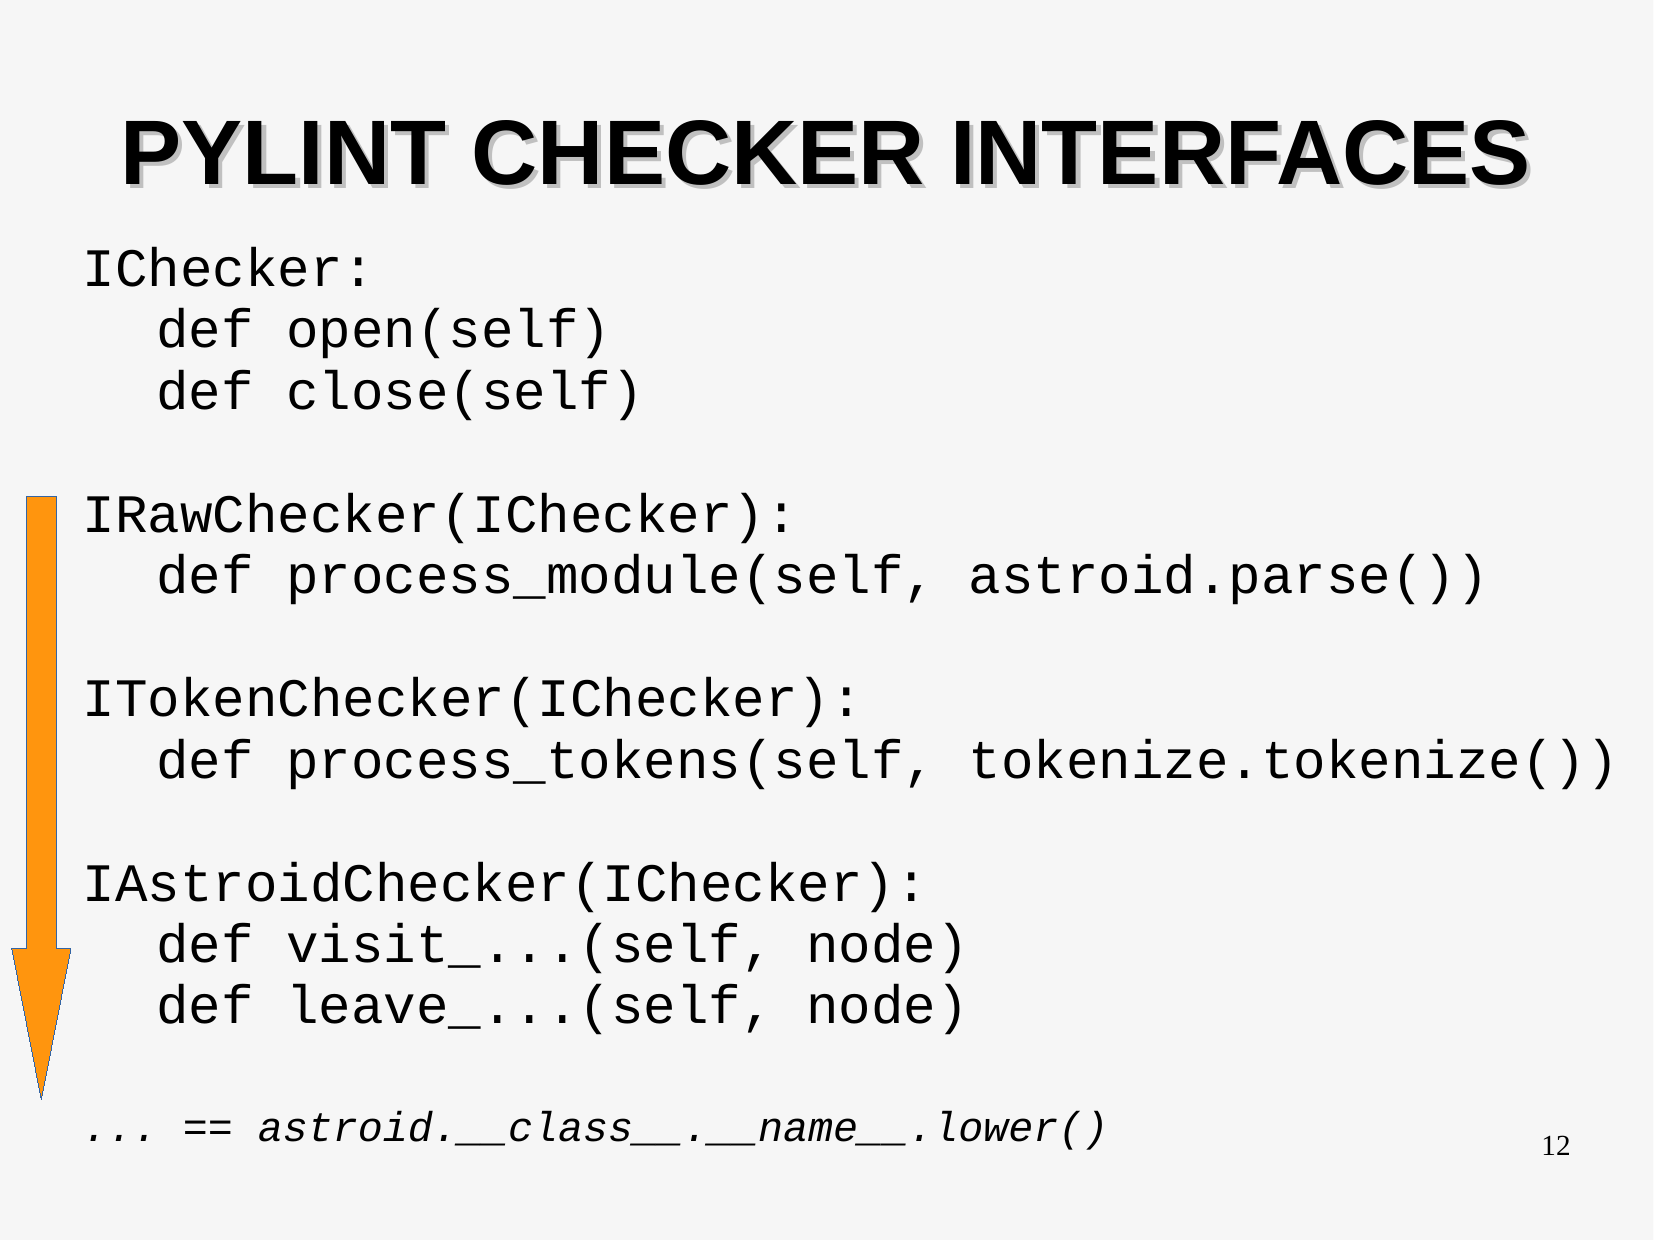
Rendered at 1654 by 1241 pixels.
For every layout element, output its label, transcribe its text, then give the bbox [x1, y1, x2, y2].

title PYLINT CHECKER INTERFACES [82, 49, 1571, 212]
text_box [11, 496, 71, 1100]
subtitle IChecker: def open(self) def close(self) IRawChecker(IChecker): def process_module(self, astroid.parse()) ITokenChecker(IChecker): def process_tokens(self, tokenize.tokenize()) IAstroidChecker(IChecker): def visit_...(self, node) def leave_...(self, node) ... == astroid.__class__.__name__.lower() [82, 212, 1630, 1183]
